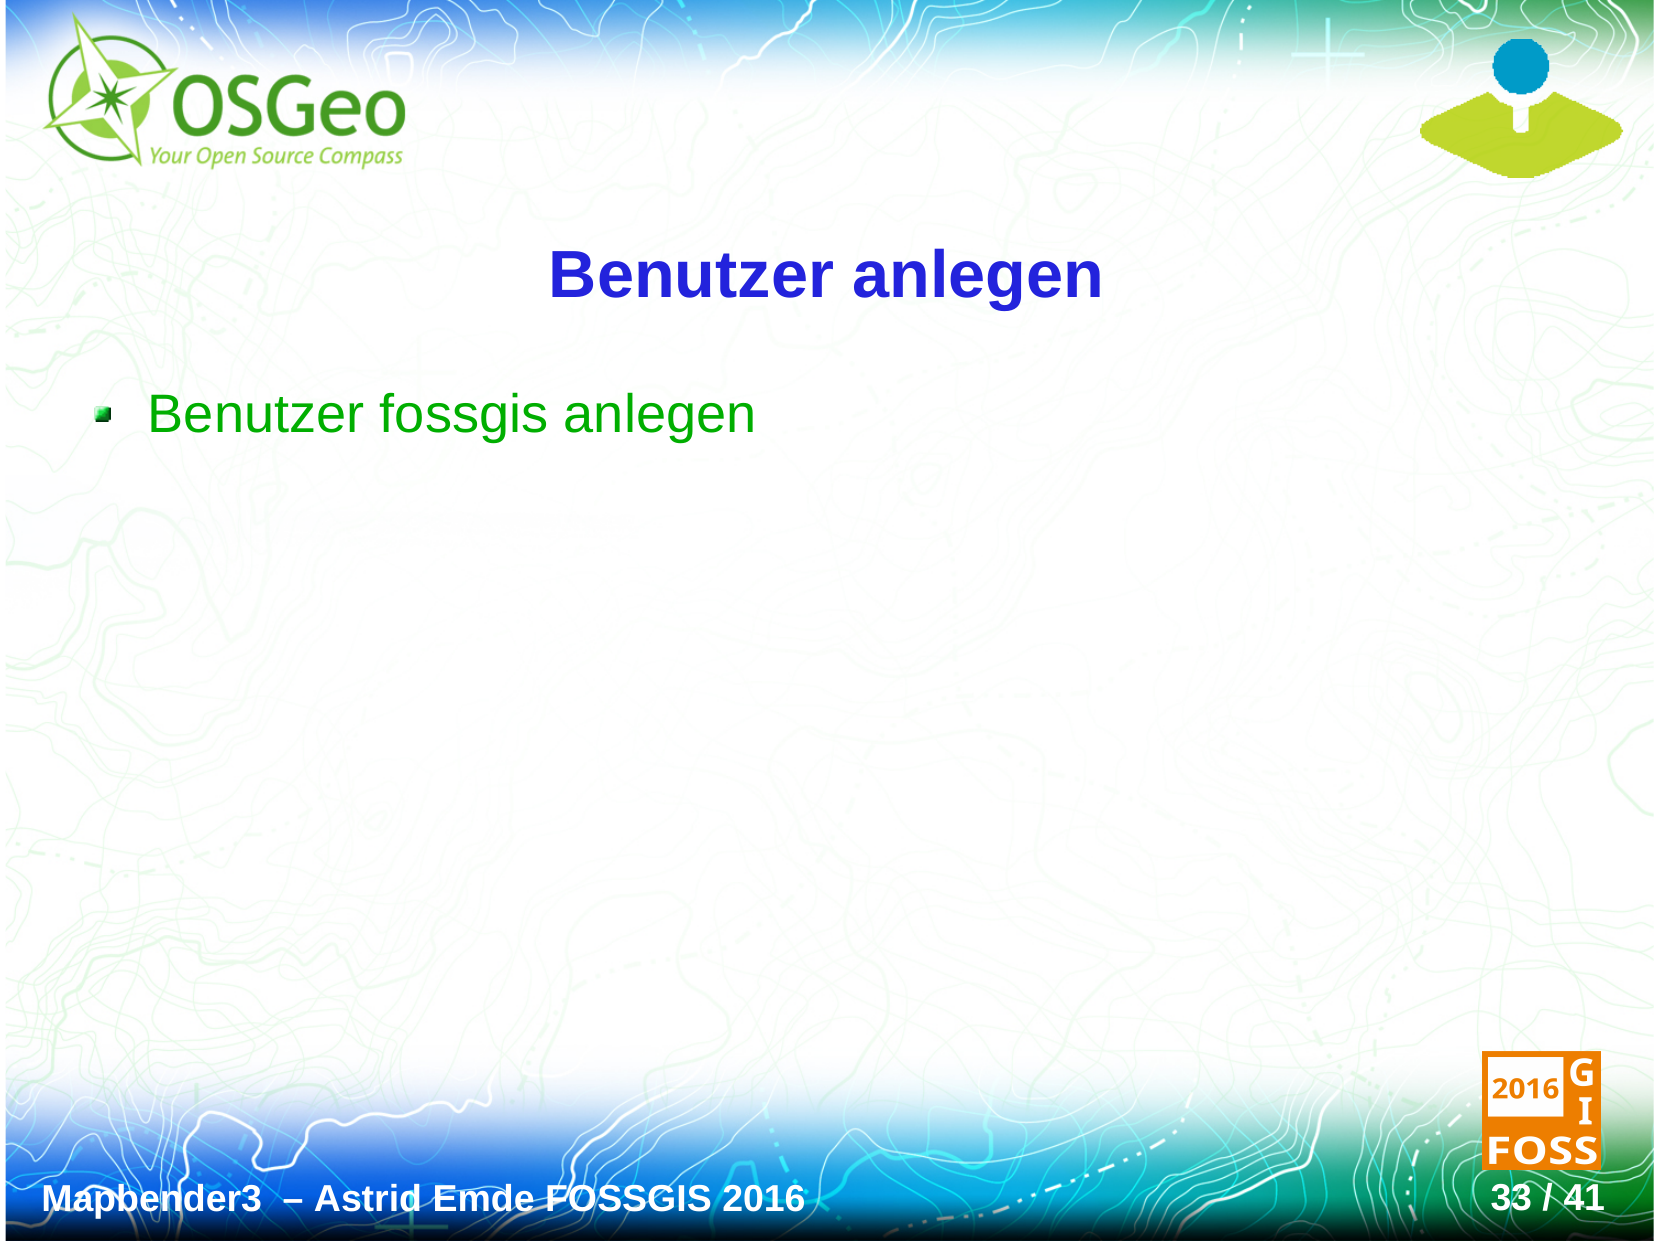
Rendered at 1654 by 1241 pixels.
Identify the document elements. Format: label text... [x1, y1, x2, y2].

picture [5, 0, 1654, 1241]
list Benutzer fossgis anlegen [76, 383, 1565, 1203]
title Benutzer anlegen [82, 200, 1571, 349]
